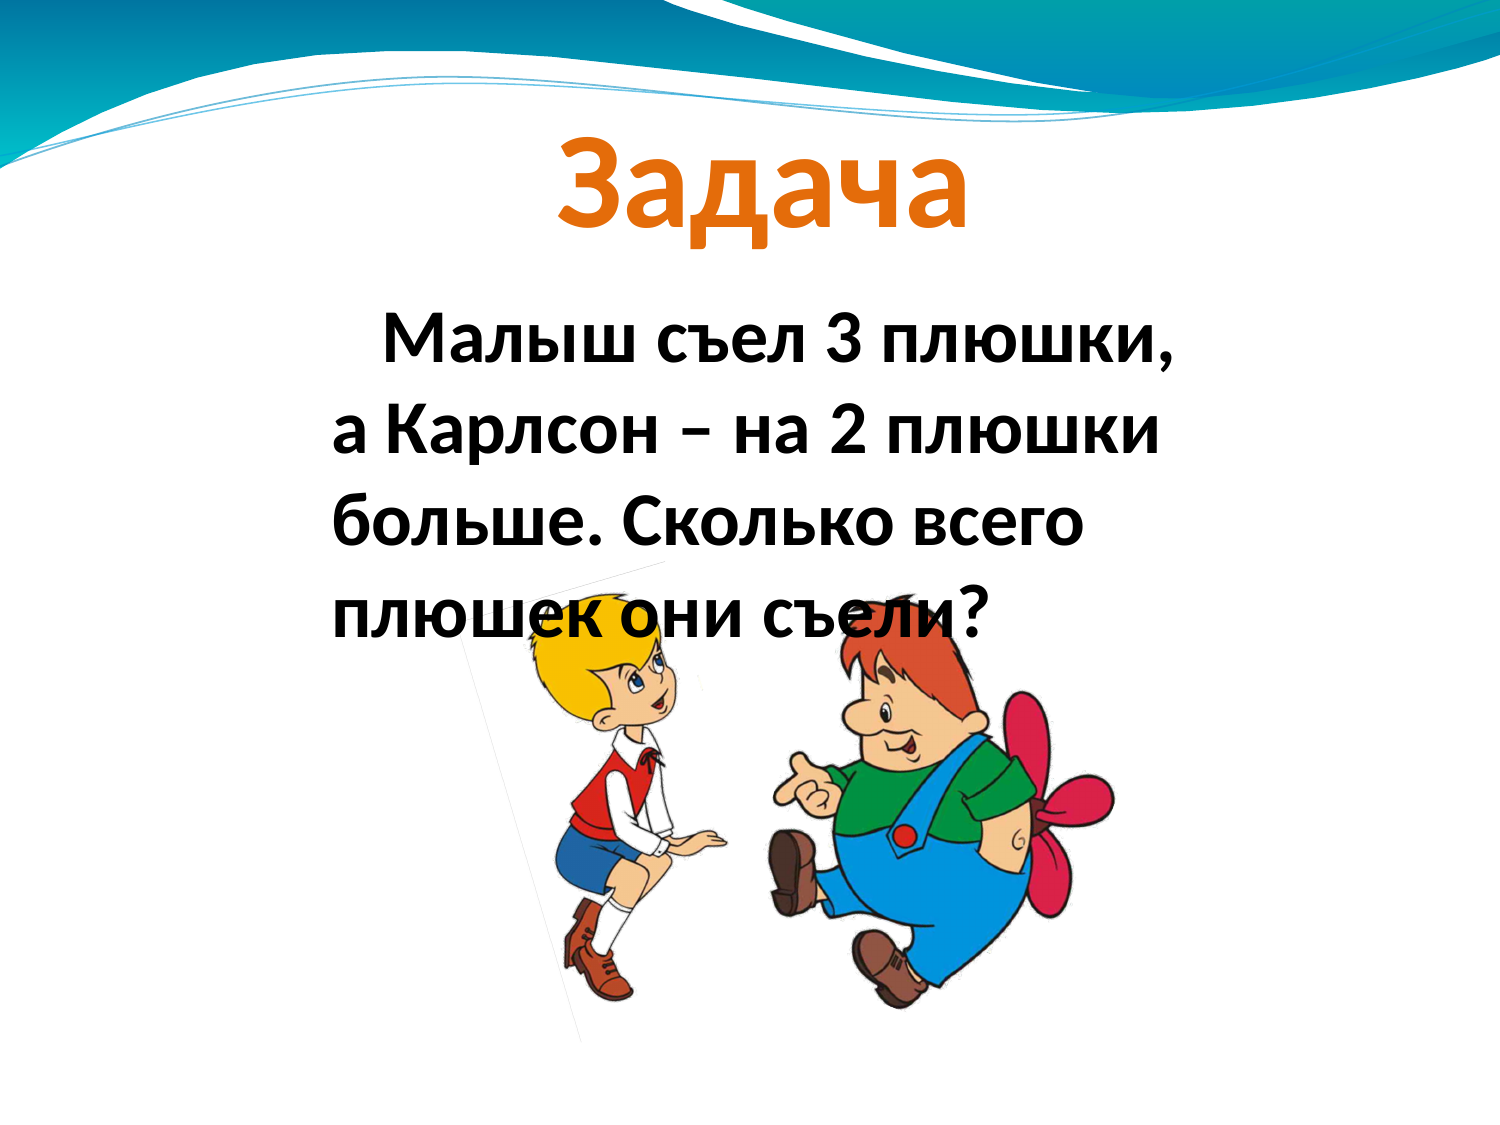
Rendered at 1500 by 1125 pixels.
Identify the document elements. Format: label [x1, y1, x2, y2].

chart [76, 54, 1451, 1086]
